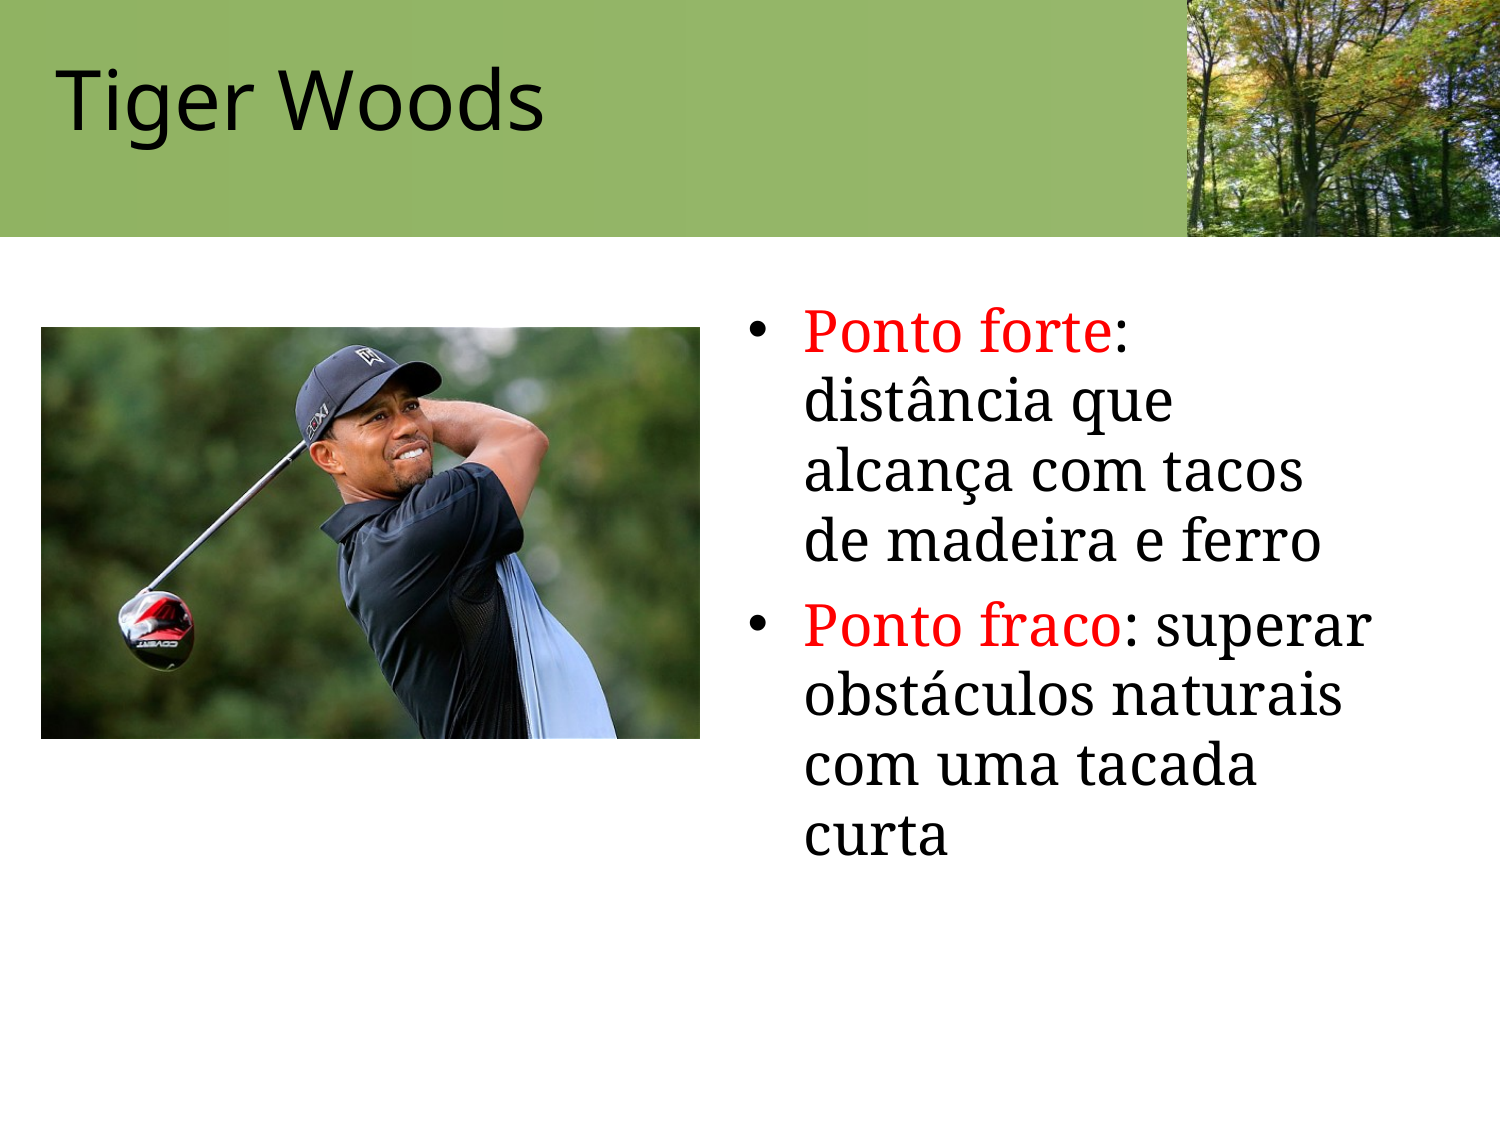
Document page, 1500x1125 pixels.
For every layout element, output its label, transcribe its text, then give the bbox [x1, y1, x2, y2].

list Ponto forte: distância que alcança com tacos de madeira e ferro Ponto fraco: superar obstáculos naturais com uma tacada curta [732, 286, 1392, 1029]
title Tiger Woods [41, 21, 1164, 173]
picture [1187, 0, 1500, 237]
picture [41, 327, 700, 739]
